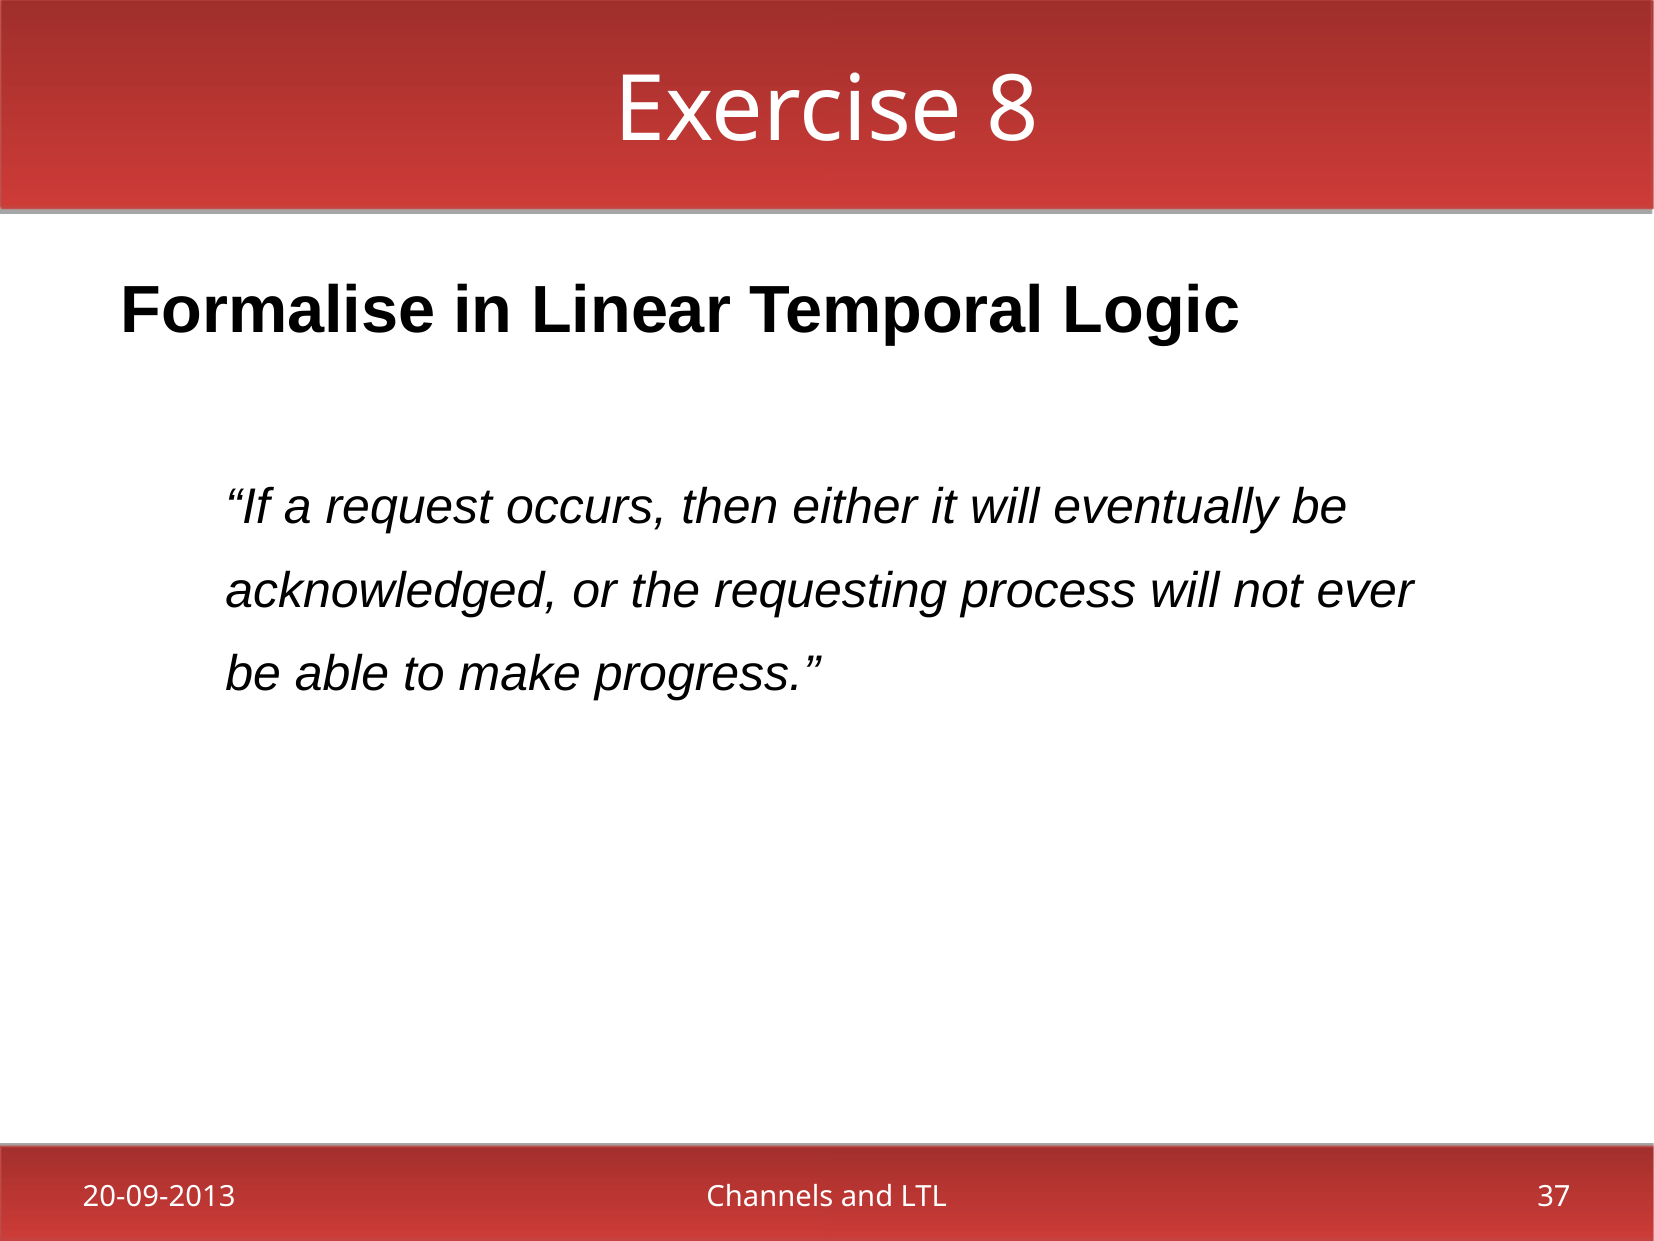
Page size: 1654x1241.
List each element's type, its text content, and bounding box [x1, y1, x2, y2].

text_box Formalise in Linear Temporal Logic [105, 264, 1259, 355]
picture [0, 0, 1654, 214]
picture [0, 1143, 1654, 1241]
title Exercise 8 [59, 31, 1595, 178]
text_box “If a request occurs, then either it will eventually be acknowledged, or the requesting process will not ever be able to make progress.” [210, 442, 1444, 681]
